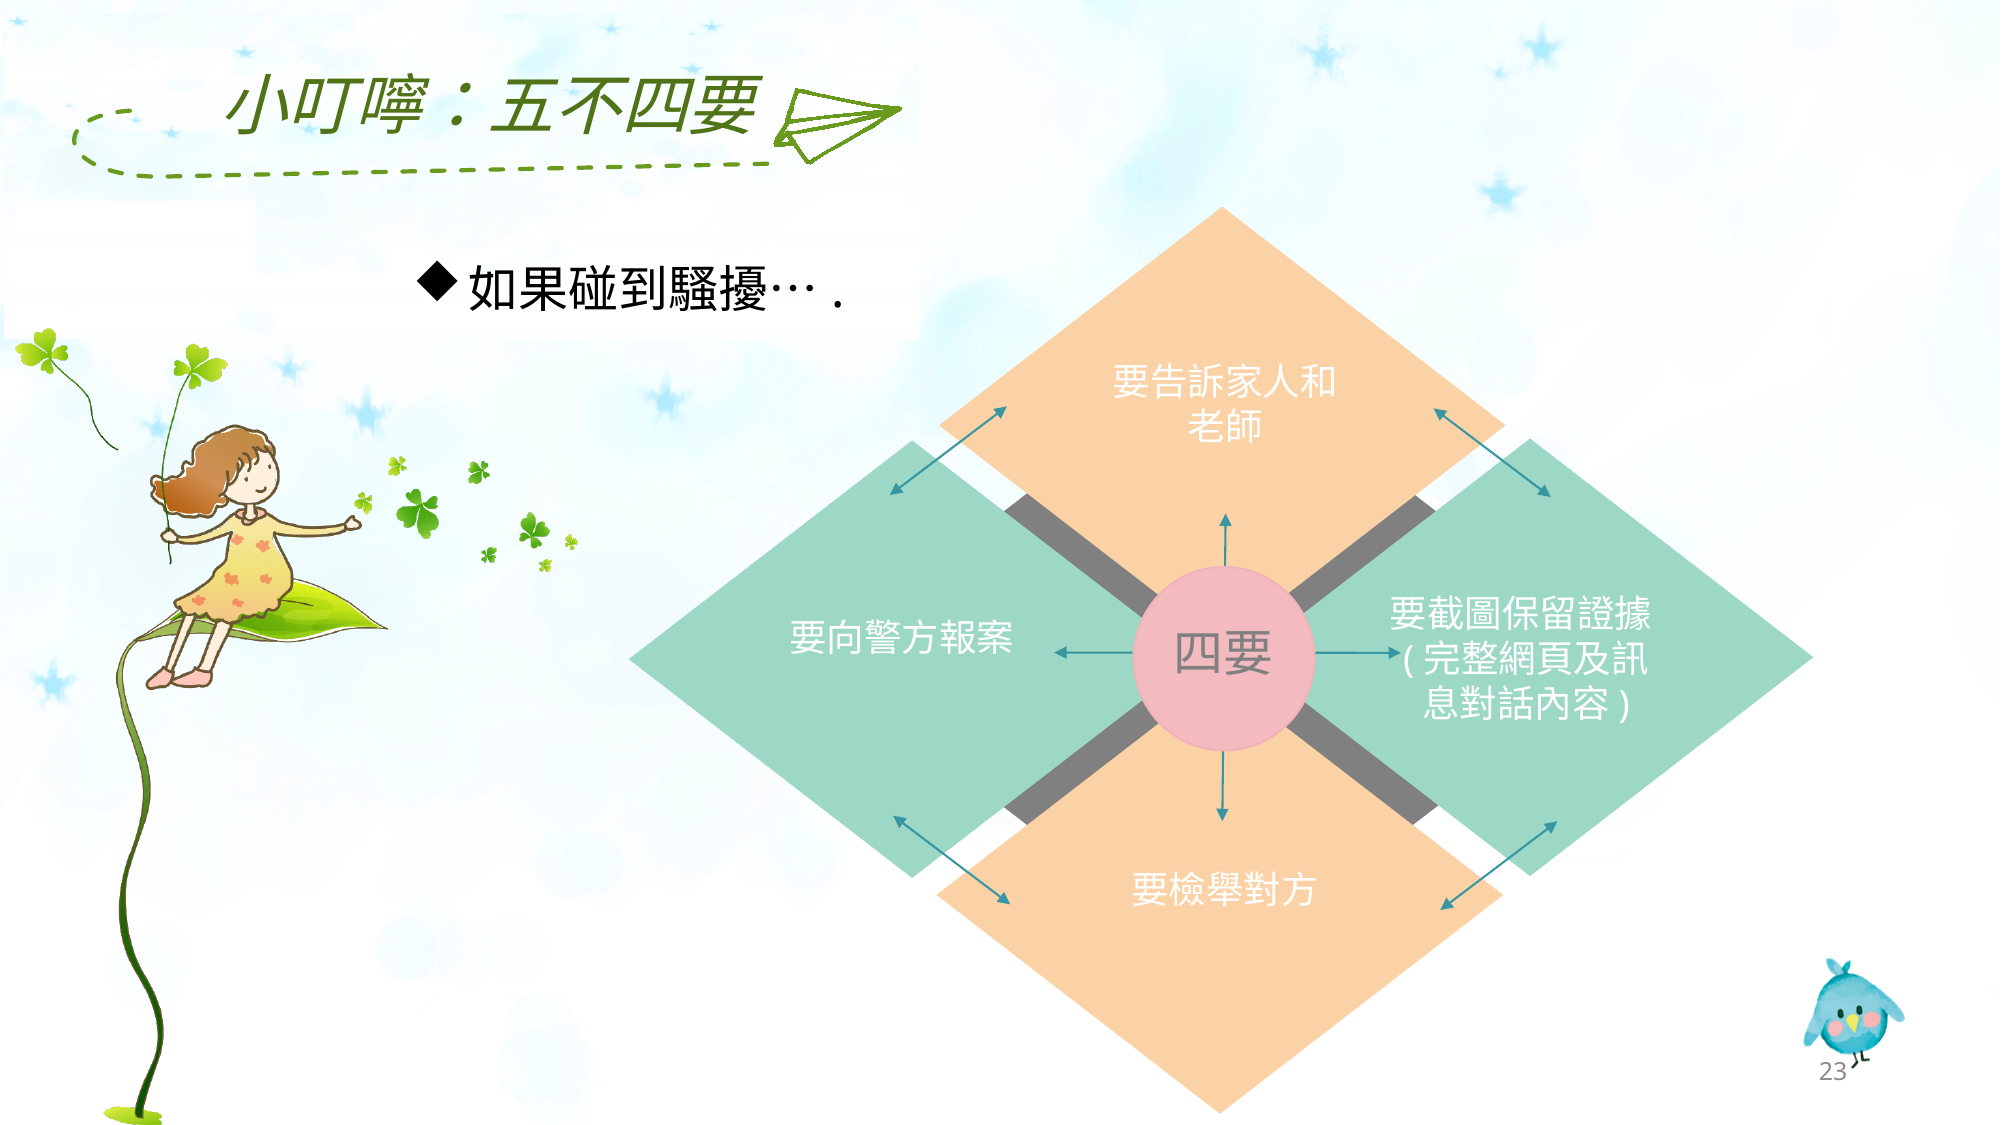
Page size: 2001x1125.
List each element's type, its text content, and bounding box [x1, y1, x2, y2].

slide_number <編號> [1412, 1042, 1863, 1103]
text_box 四要 [1143, 614, 1305, 689]
text_box 要檢舉對方 [1093, 858, 1357, 919]
text_box [773, 88, 902, 165]
picture [1792, 940, 1932, 1077]
text_box 要向警方報案 [770, 606, 1034, 667]
text_box 如果碰到騷擾…. [397, 250, 860, 326]
text_box 小叮嚀：五不四要 [206, 55, 770, 151]
text_box 要截圖保留證據(完整網頁及訊息對話內容) [1374, 582, 1677, 733]
picture [4, 14, 919, 1125]
text_box [628, 206, 1814, 1114]
text_box 要告訴家人和老師 [1093, 350, 1357, 456]
